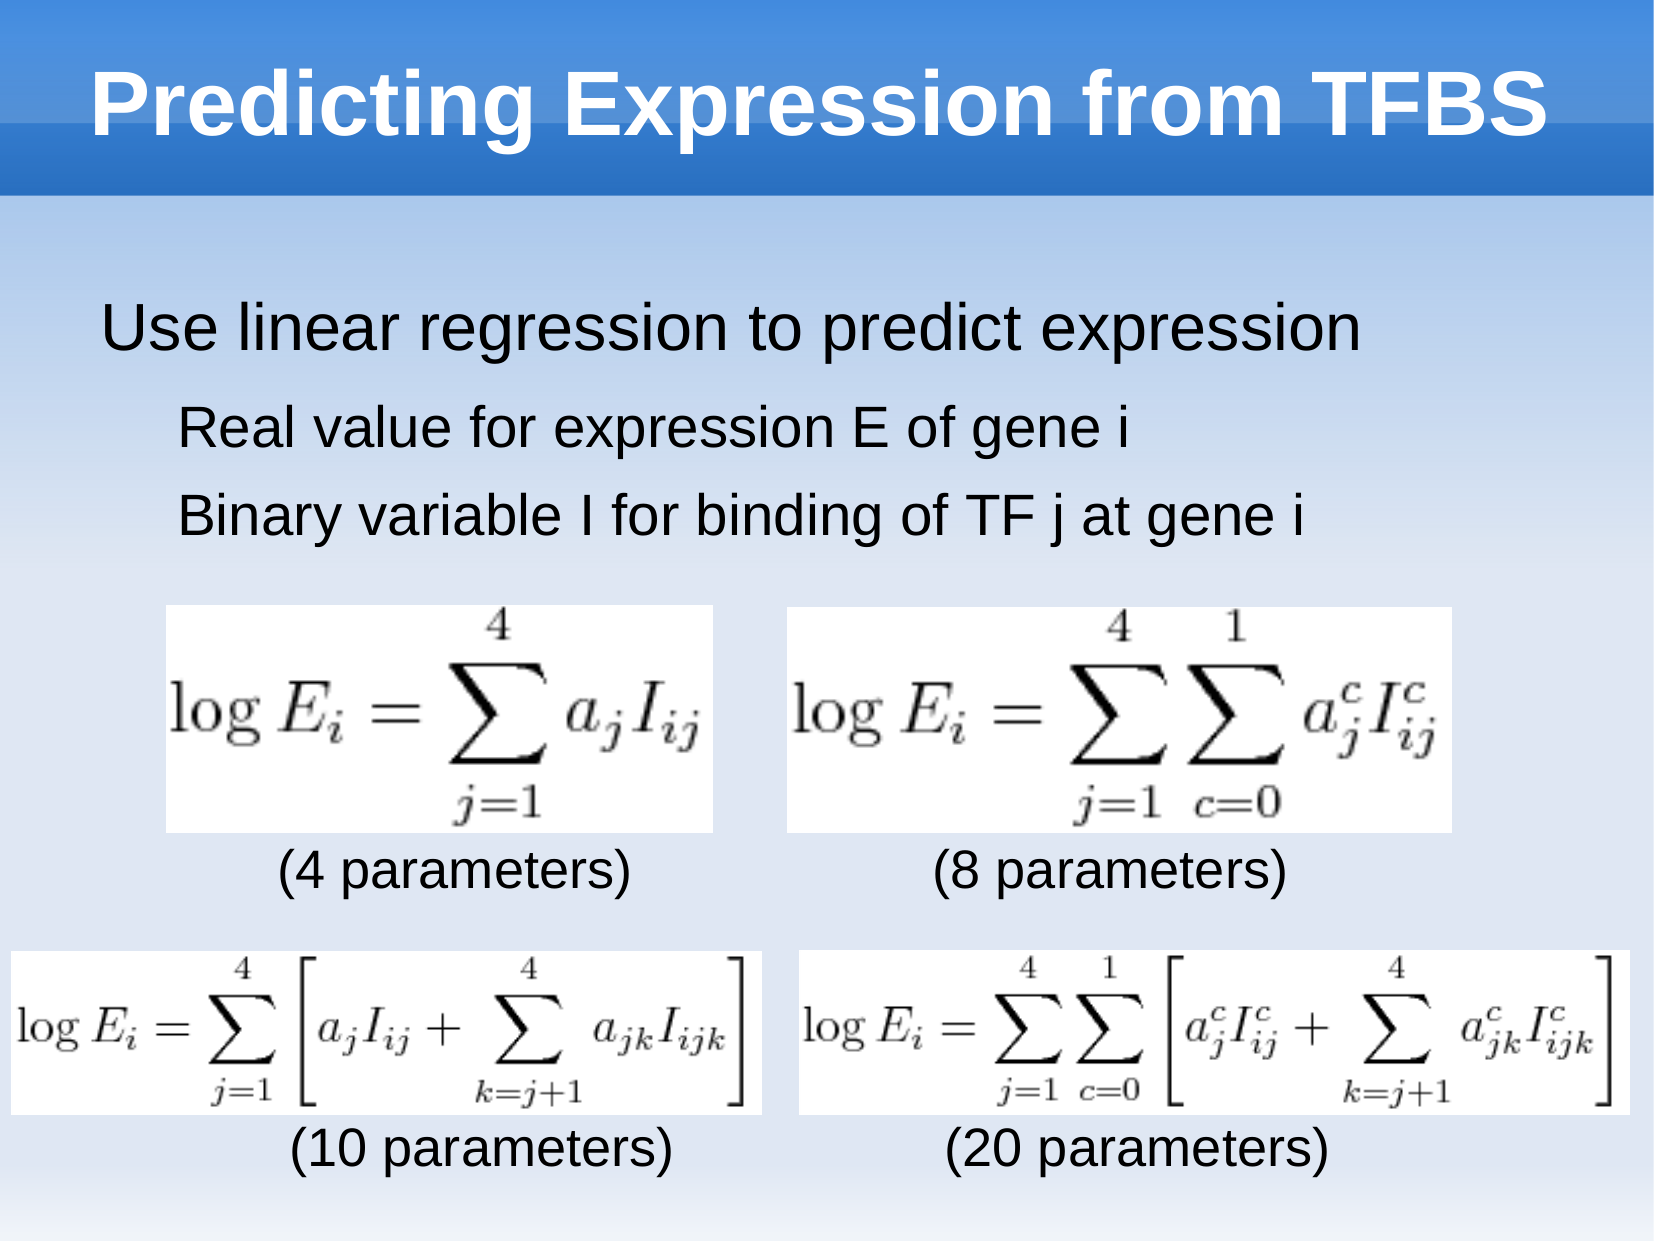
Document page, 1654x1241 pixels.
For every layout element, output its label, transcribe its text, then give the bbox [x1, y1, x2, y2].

text_box (20 parameters) [929, 1110, 1346, 1193]
text_box (8 parameters) [918, 832, 1304, 915]
picture [0, 0, 1654, 1241]
text_box (4 parameters) [262, 832, 649, 915]
list Use linear regression to predict expression Real value for expression E of gene i Binary variable I for binding of TF j at gene i [82, 290, 1571, 1109]
title Predicting Expression from TFBS [76, 0, 1565, 208]
text_box (10 parameters) [274, 1110, 691, 1193]
